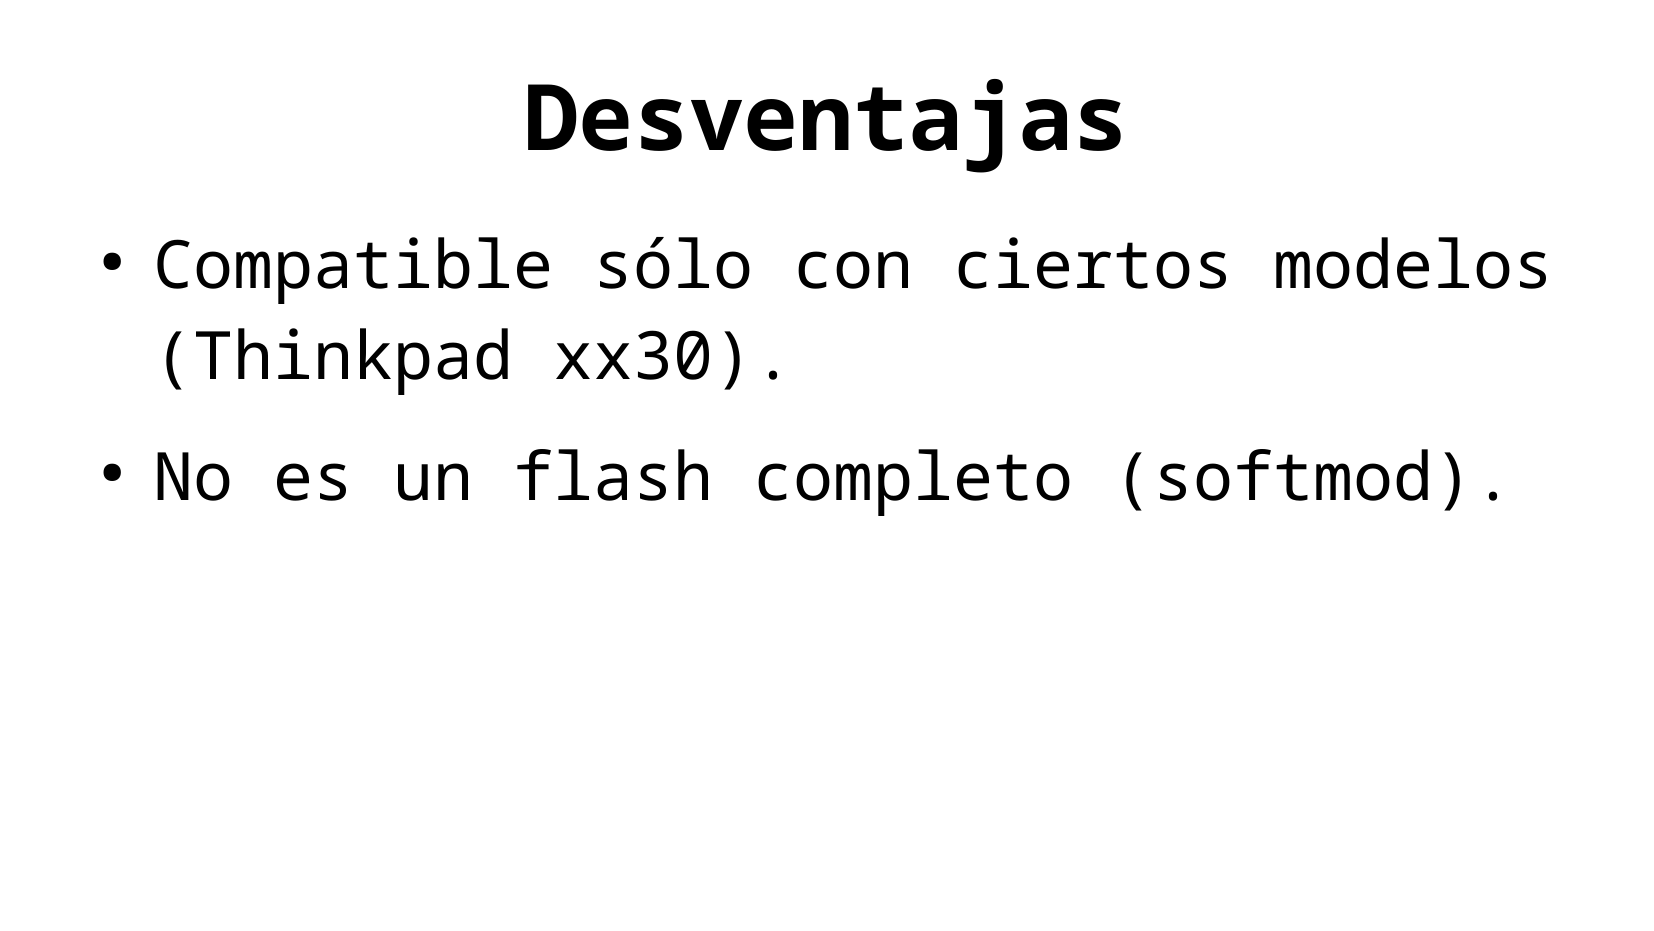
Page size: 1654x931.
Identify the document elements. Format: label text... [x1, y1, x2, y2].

title Desventajas [82, 37, 1571, 193]
list Compatible sólo con ciertos modelos (Thinkpad xx30). No es un flash completo (softmod). [82, 217, 1571, 758]
